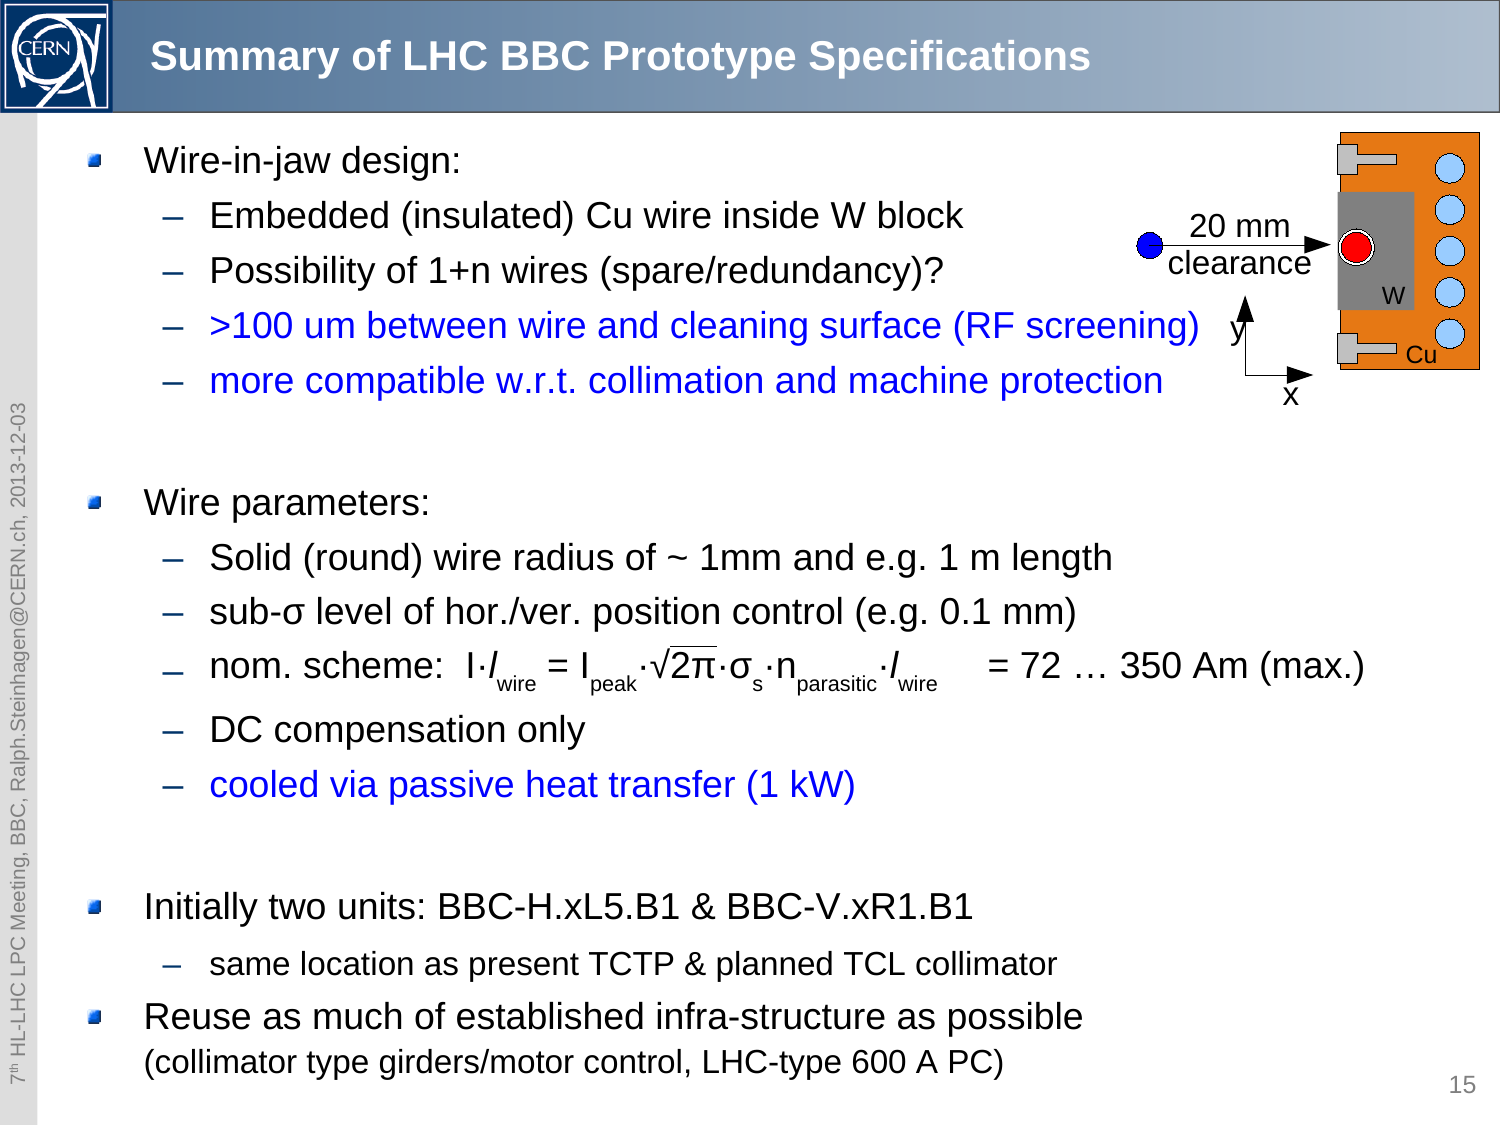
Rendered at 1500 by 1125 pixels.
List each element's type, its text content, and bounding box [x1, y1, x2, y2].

text_box W [1367, 274, 1422, 318]
picture [0, 0, 113, 113]
text_box y [1215, 302, 1262, 354]
title Summary of LHC BBC Prototype Specifications [150, 0, 1201, 113]
text_box x [1267, 368, 1314, 421]
text_box [1337, 132, 1480, 370]
text_box [1136, 232, 1163, 259]
list Wire-in-jaw design: Embedded (insulated) Cu wire inside W block Possibility of 1+n wires (spare/redundancy)? >100 um between wire and cleaning surface (RF screening) more compatible w.r.t. collimation and machine protection Wire parameters: Solid (round) wire radius of ~ 1mm and e.g. 1 m length sub-σ level of hor./ver. position control (e.g. 0.1 mm) nom. scheme: I·lwire = Ipeak·√2π·σs·nparasitic·lwire = 72 … 350 Am (max.) DC compensation only cooled via passive heat transfer (1 kW) Initially two units: BBC-H.xL5.B1 & BBC-V.xR1.B1 same location as present TCTP & planned TCL collimator Reuse as much of established infra-structure as possible (collimator type girders/motor control, LHC-type 600 A PC) [87, 137, 1438, 1081]
text_box Cu [1390, 333, 1453, 377]
